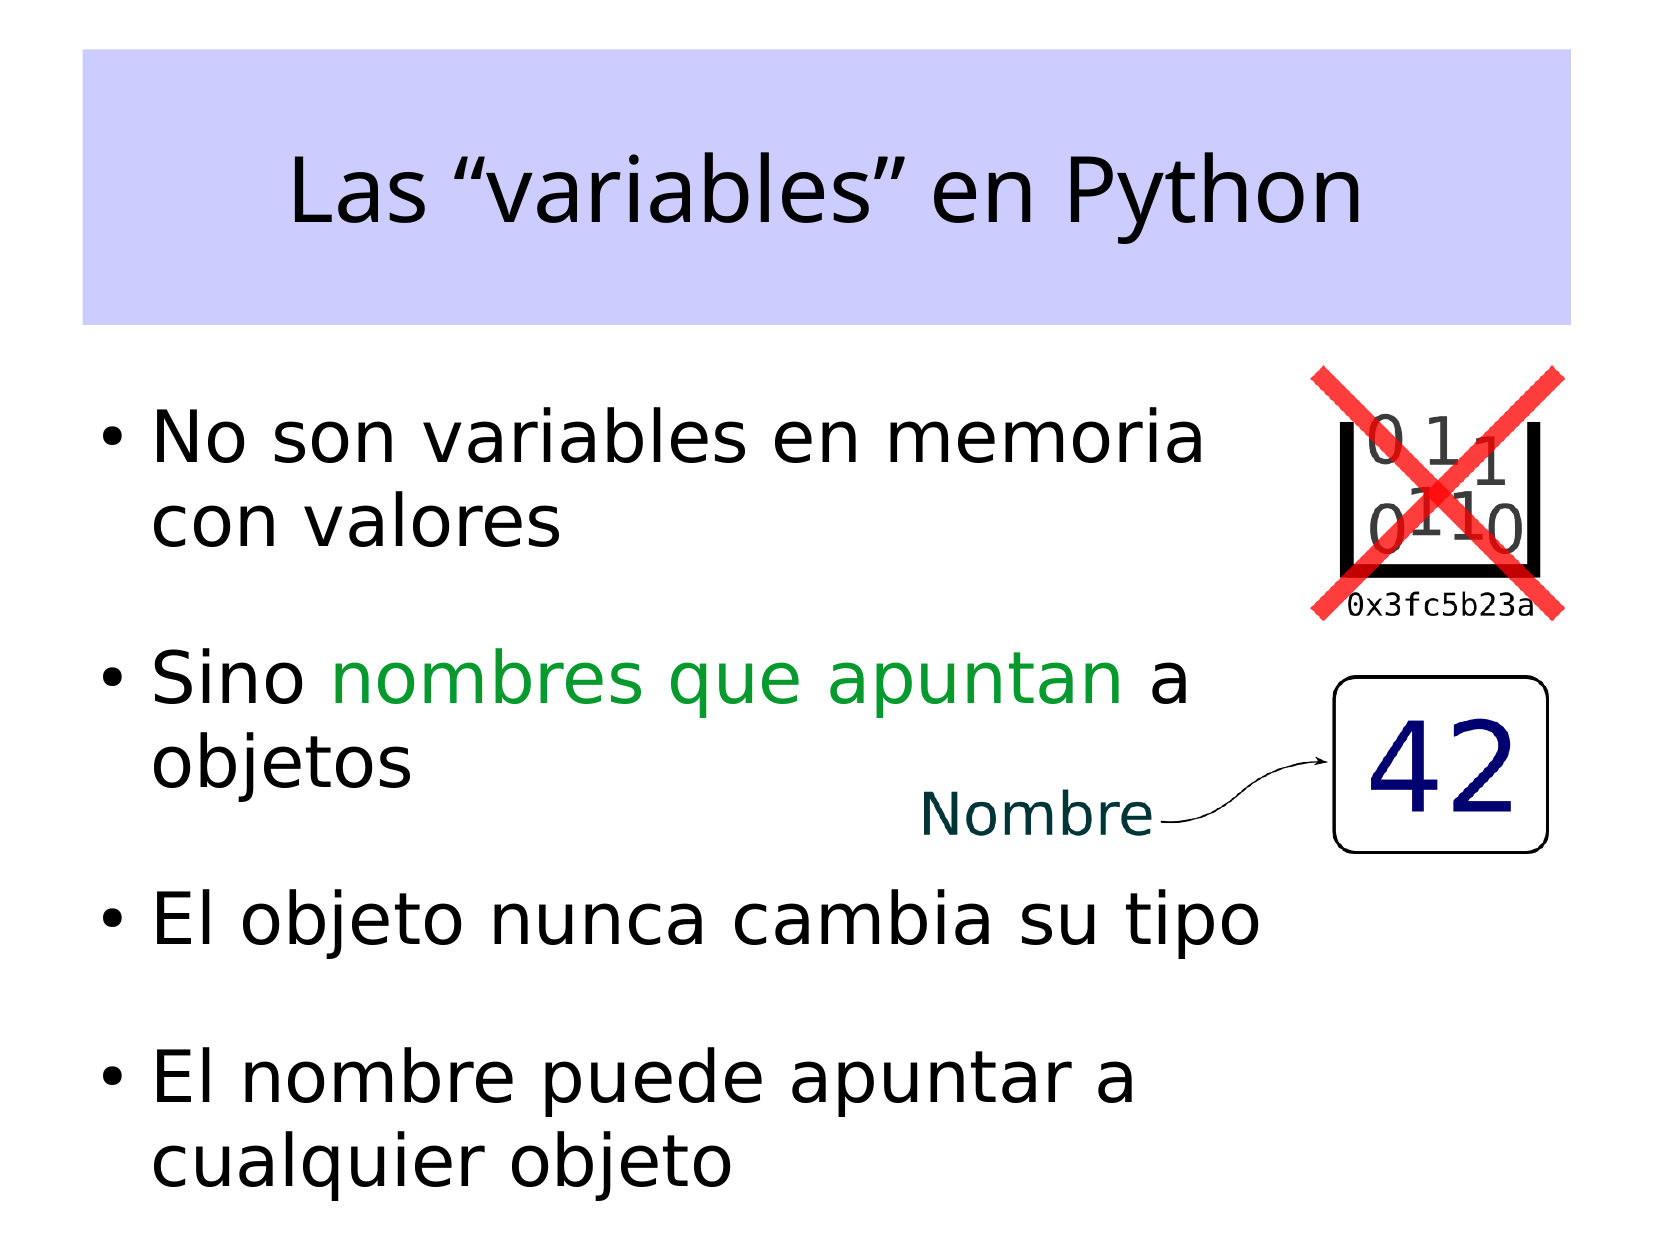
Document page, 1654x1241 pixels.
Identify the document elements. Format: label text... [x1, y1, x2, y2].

title Las “variables” en Python [82, 49, 1571, 325]
list No son variables en memoria con valores Sino nombres que apuntan a objetos El objeto nunca cambia su tipo El nombre puede apuntar a cualquier objeto [82, 395, 1300, 1215]
picture [1310, 365, 1565, 621]
picture [924, 675, 1549, 854]
